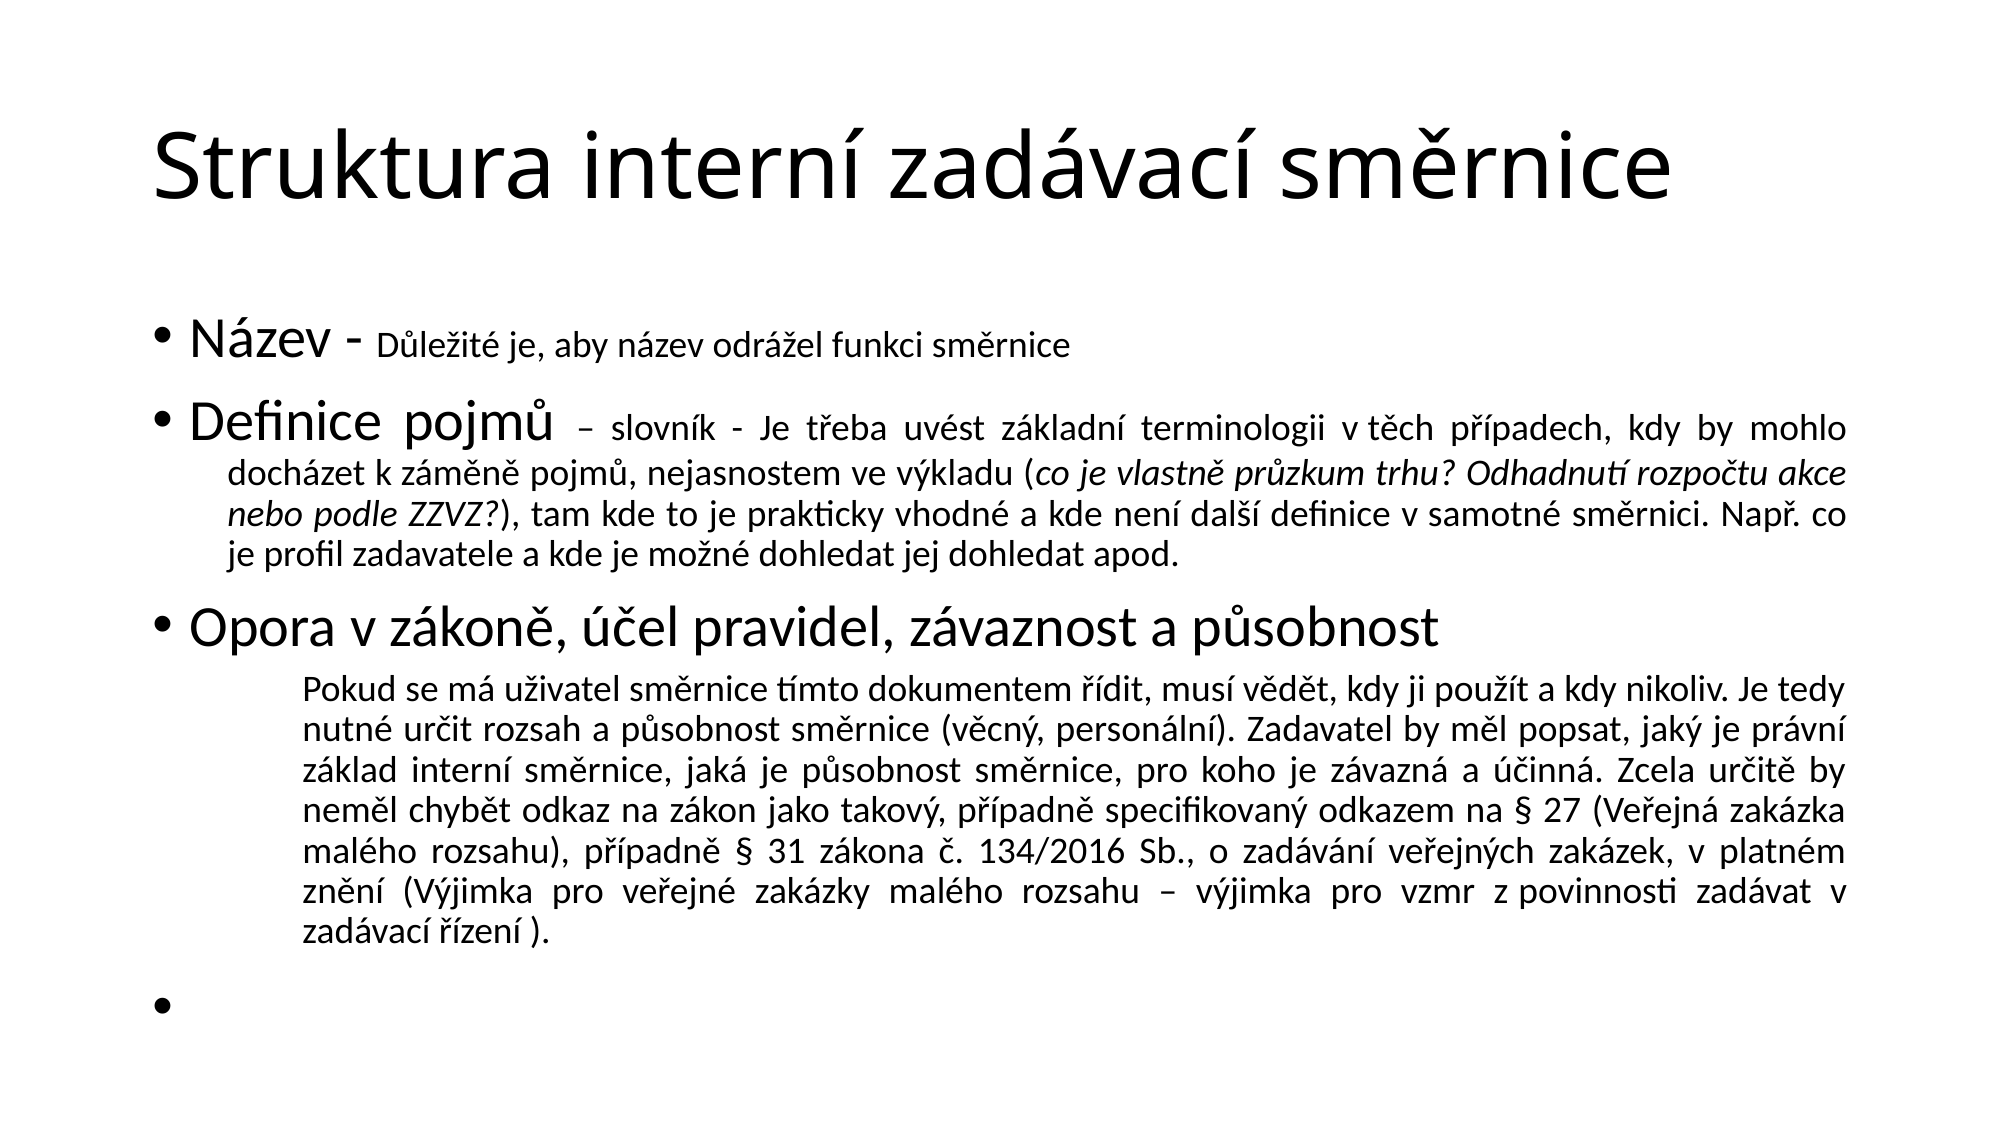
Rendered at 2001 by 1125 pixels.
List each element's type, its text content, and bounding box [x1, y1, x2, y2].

list Název - Důležité je, aby název odrážel funkci směrnice Definice pojmů – slovník - Je třeba uvést základní terminologii v těch případech, kdy by mohlo docházet k záměně pojmů, nejasnostem ve výkladu (co je vlastně průzkum trhu? Odhadnutí rozpočtu akce nebo podle ZZVZ?), tam kde to je prakticky vhodné a kde není další definice v samotné směrnici. Např. co je profil zadavatele a kde je možné dohledat jej dohledat apod. Opora v zákoně, účel pravidel, závaznost a působnost Pokud se má uživatel směrnice tímto dokumentem řídit, musí vědět, kdy ji použít a kdy nikoliv. Je tedy nutné určit rozsah a působnost směrnice (věcný, personální). Zadavatel by měl popsat, jaký je právní základ interní směrnice, jaká je působnost směrnice, pro koho je závazná a účinná. Zcela určitě by neměl chybět odkaz na zákon jako takový, případně specifikovaný odkazem na § 27 (Veřejná zakázka malého rozsahu), případně § 31 zákona č. 134/2016 Sb., o zadávání veřejných zakázek, v platném znění (Výjimka pro veřejné zakázky malého rozsahu – výjimka pro vzmr z povinnosti zadávat v zadávací řízení ). [137, 299, 1863, 1014]
title Struktura interní zadávací směrnice [137, 59, 1863, 278]
